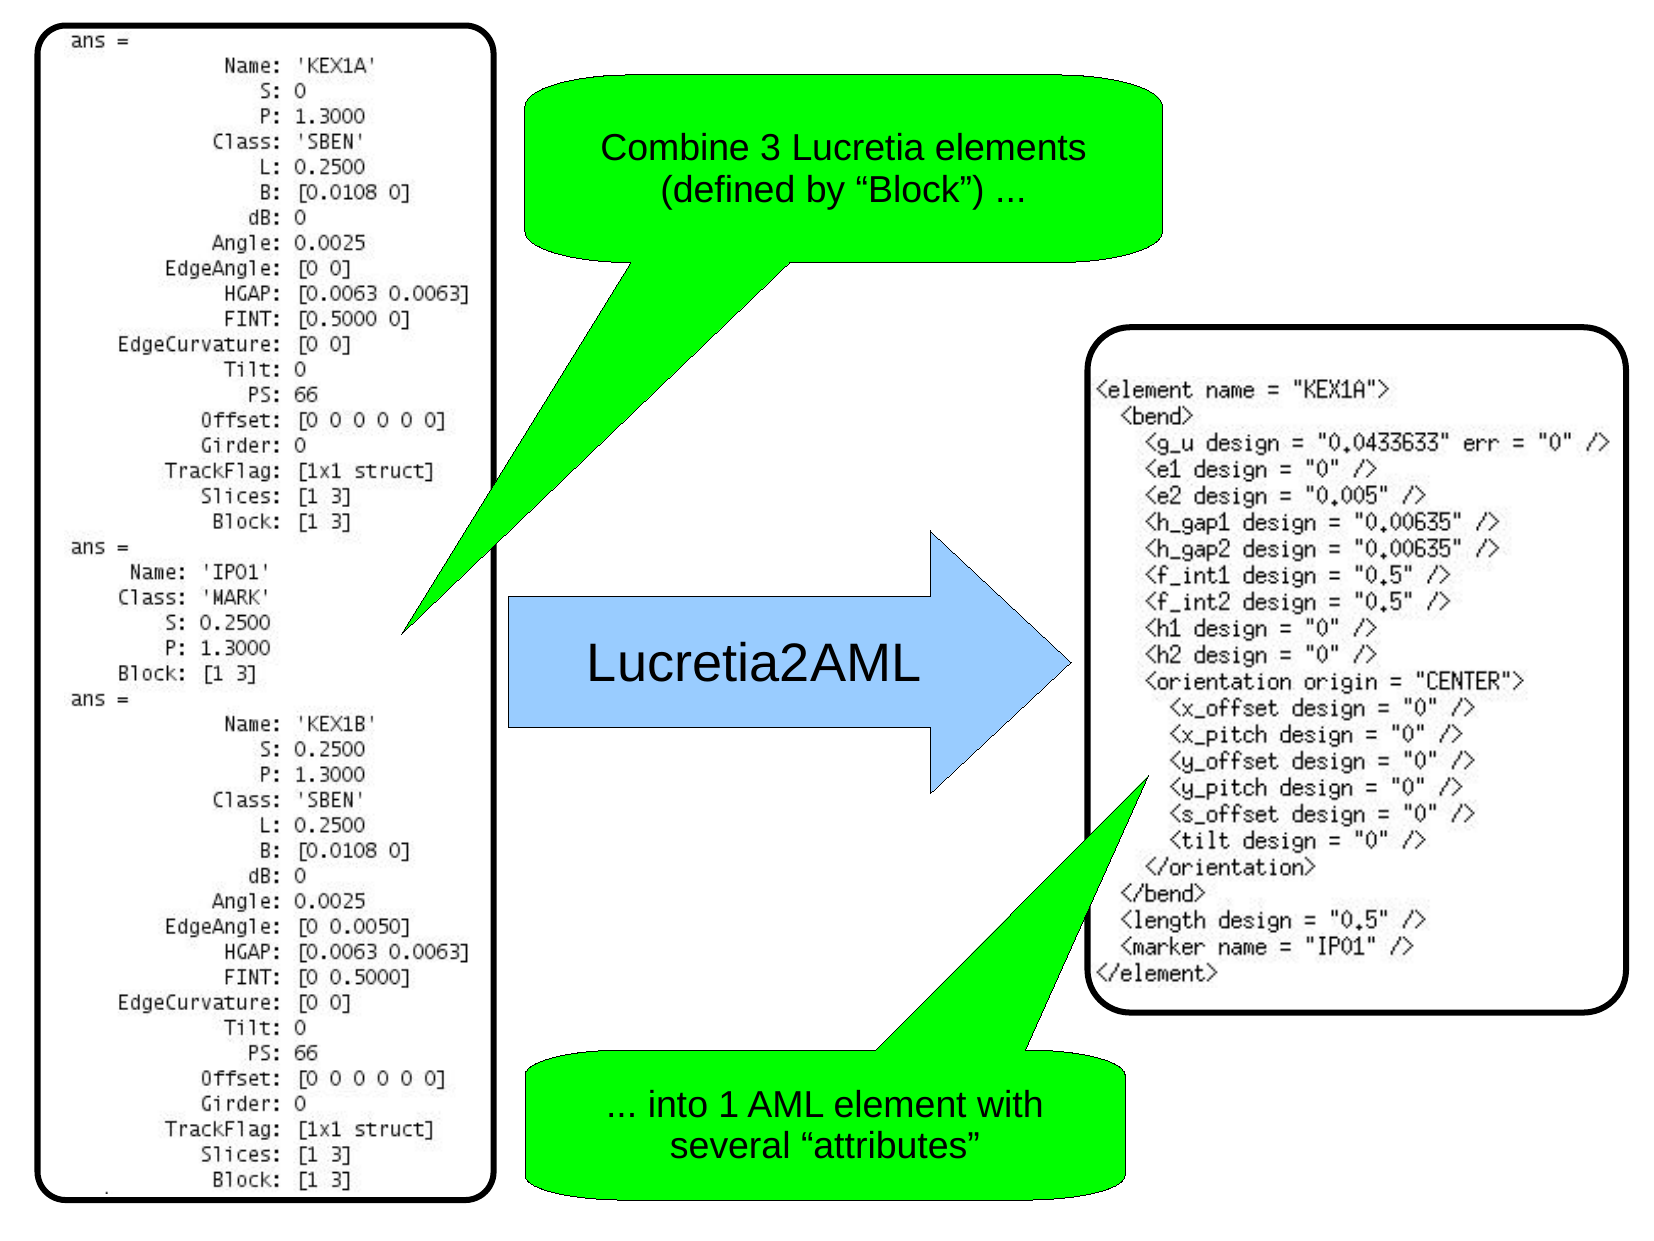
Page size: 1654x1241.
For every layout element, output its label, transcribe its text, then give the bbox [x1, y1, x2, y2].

picture [64, 31, 488, 1195]
text_box ... into 1 AML element with several “attributes” [525, 775, 1149, 1201]
text_box Combine 3 Lucretia elements (defined by “Block”) ... [401, 74, 1163, 635]
picture [1091, 376, 1620, 988]
text_box Lucretia2AML [508, 530, 1072, 794]
